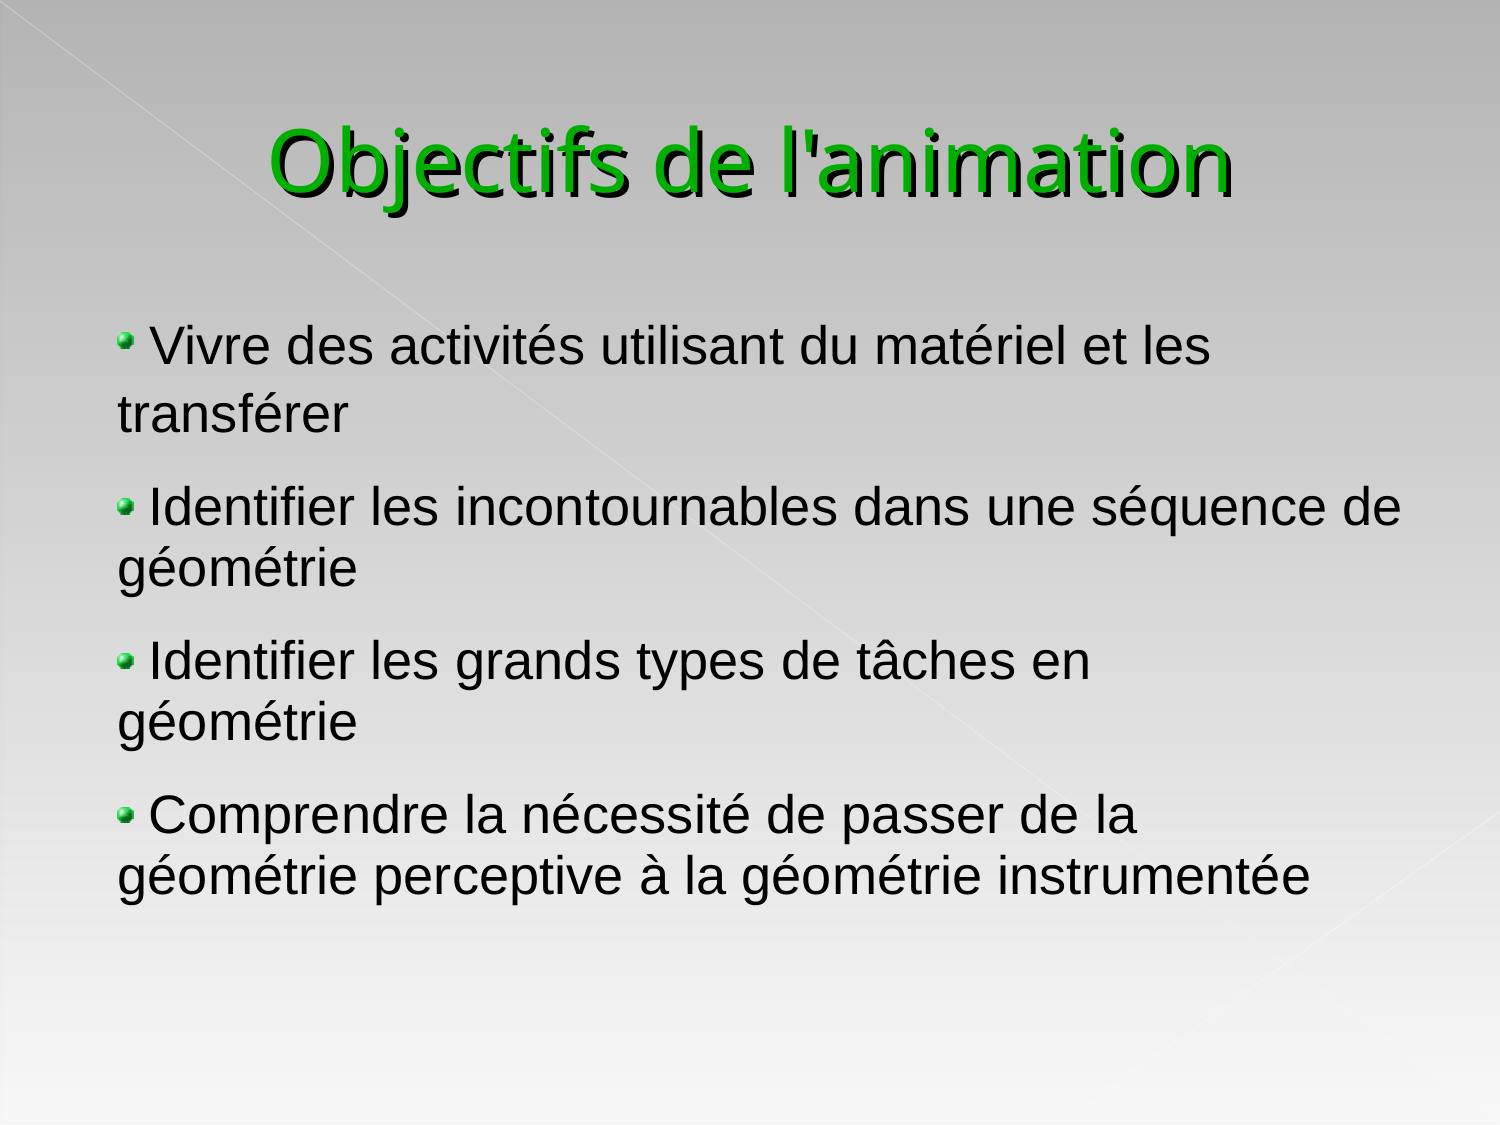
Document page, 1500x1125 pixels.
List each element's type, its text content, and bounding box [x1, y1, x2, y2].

subtitle Vivre des activités utilisant du matériel et les transférer Identifier les incontournables dans une séquence de géométrie Identifier les grands types de tâches en géométrie Comprendre la nécessité de passer de la géométrie perceptive à la géométrie instrumentée [29, 318, 1447, 1125]
title Objectifs de l'animation [75, 51, 1426, 267]
